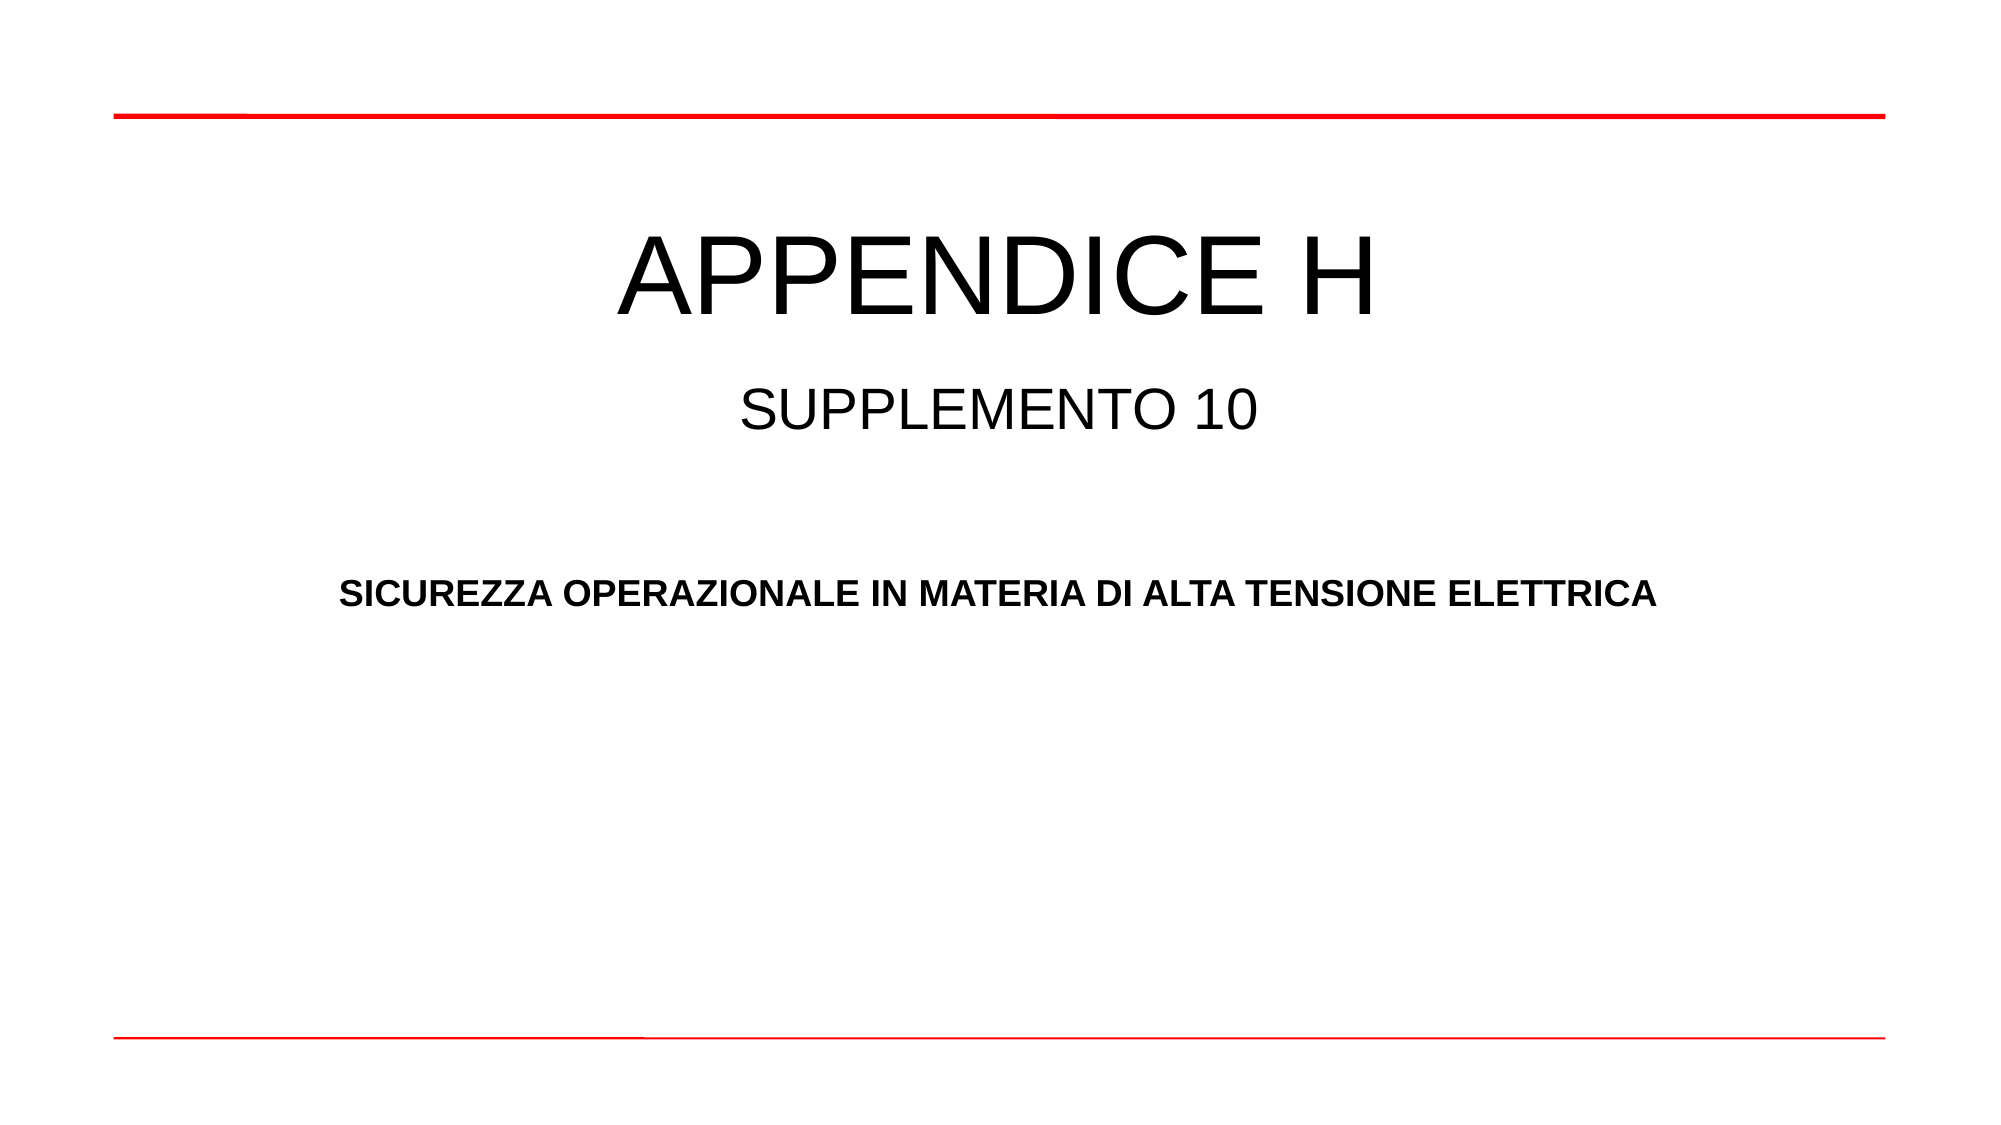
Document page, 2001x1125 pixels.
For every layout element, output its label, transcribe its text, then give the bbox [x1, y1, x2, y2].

text_box APPENDICE H SUPPLEMENTO 10 SICUREZZA OPERAZIONALE IN MATERIA DI ALTA TENSIONE ELETTRICA [119, 126, 1879, 619]
